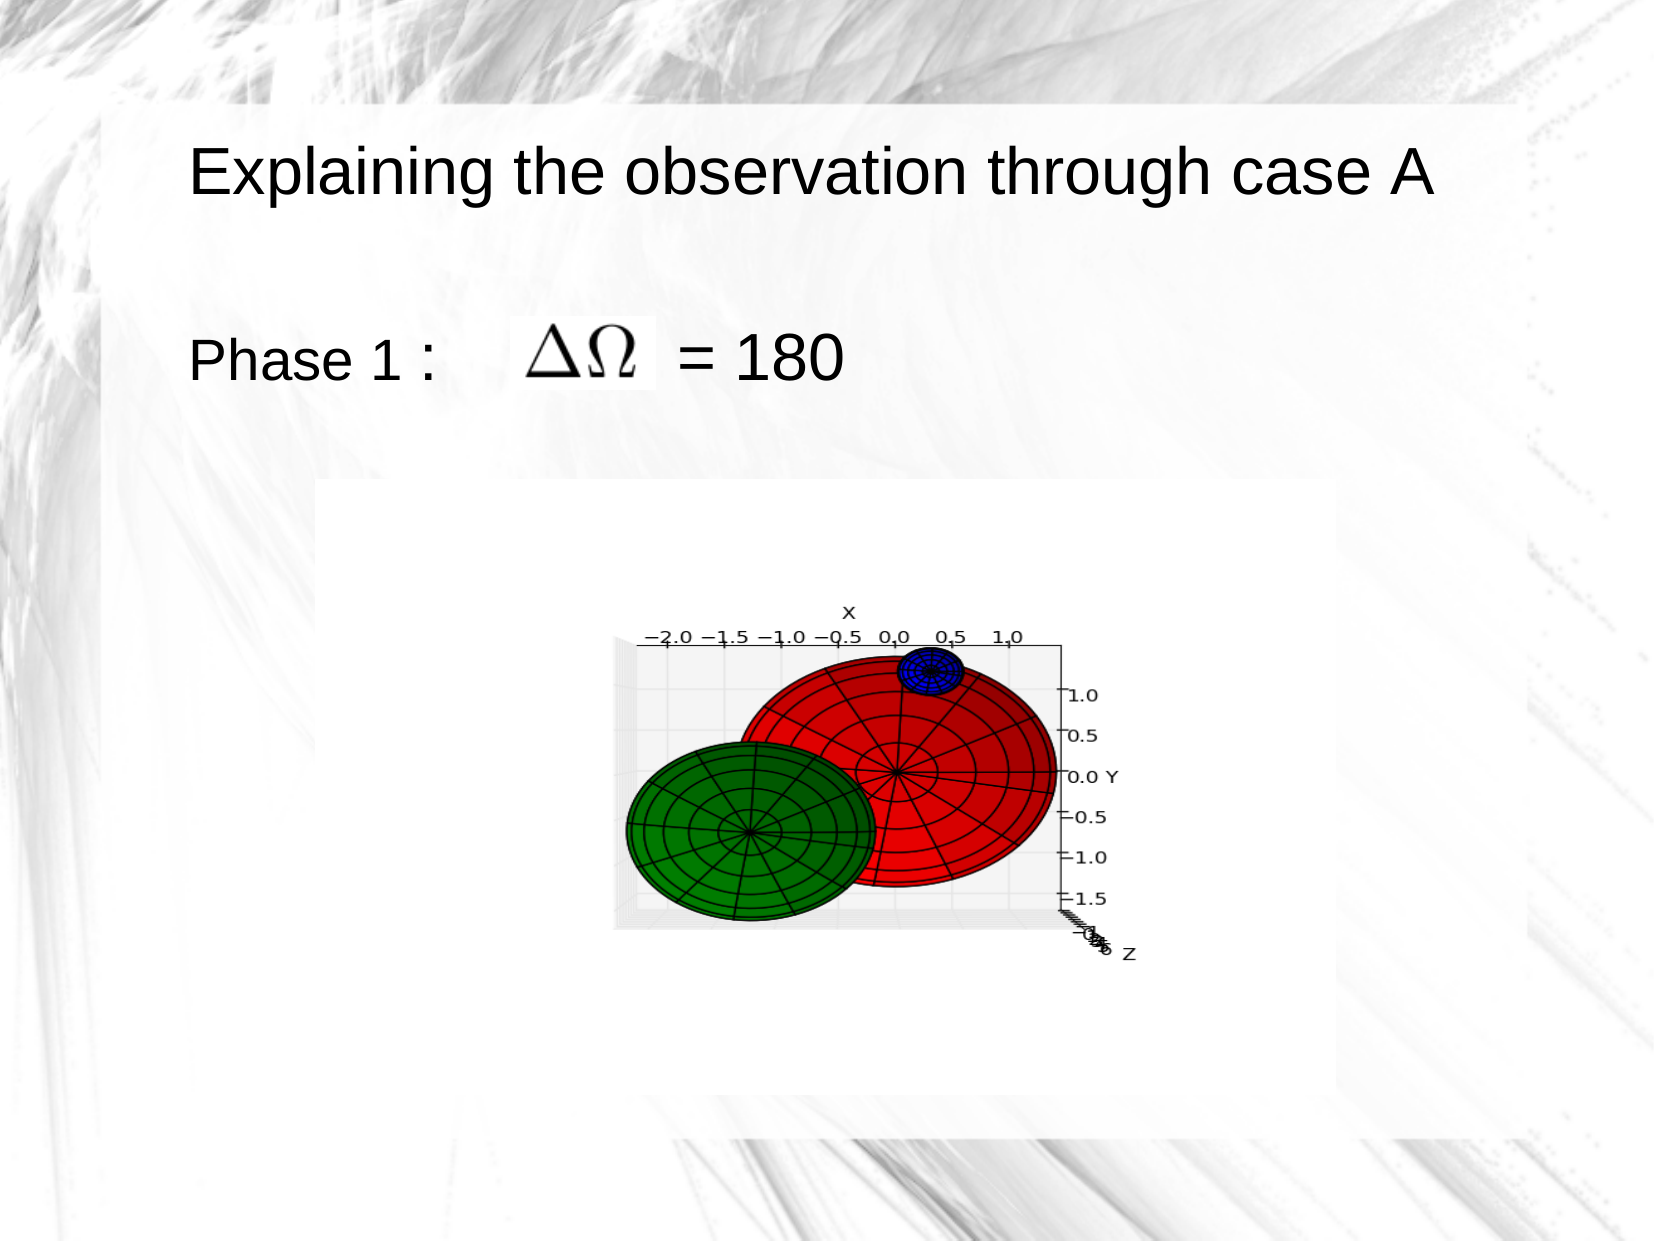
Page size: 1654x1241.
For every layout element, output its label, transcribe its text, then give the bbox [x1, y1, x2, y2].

list Phase 1 : = 180 [118, 319, 1571, 1039]
title Explaining the observation through case A [118, 87, 1506, 255]
picture [0, 0, 1654, 1241]
